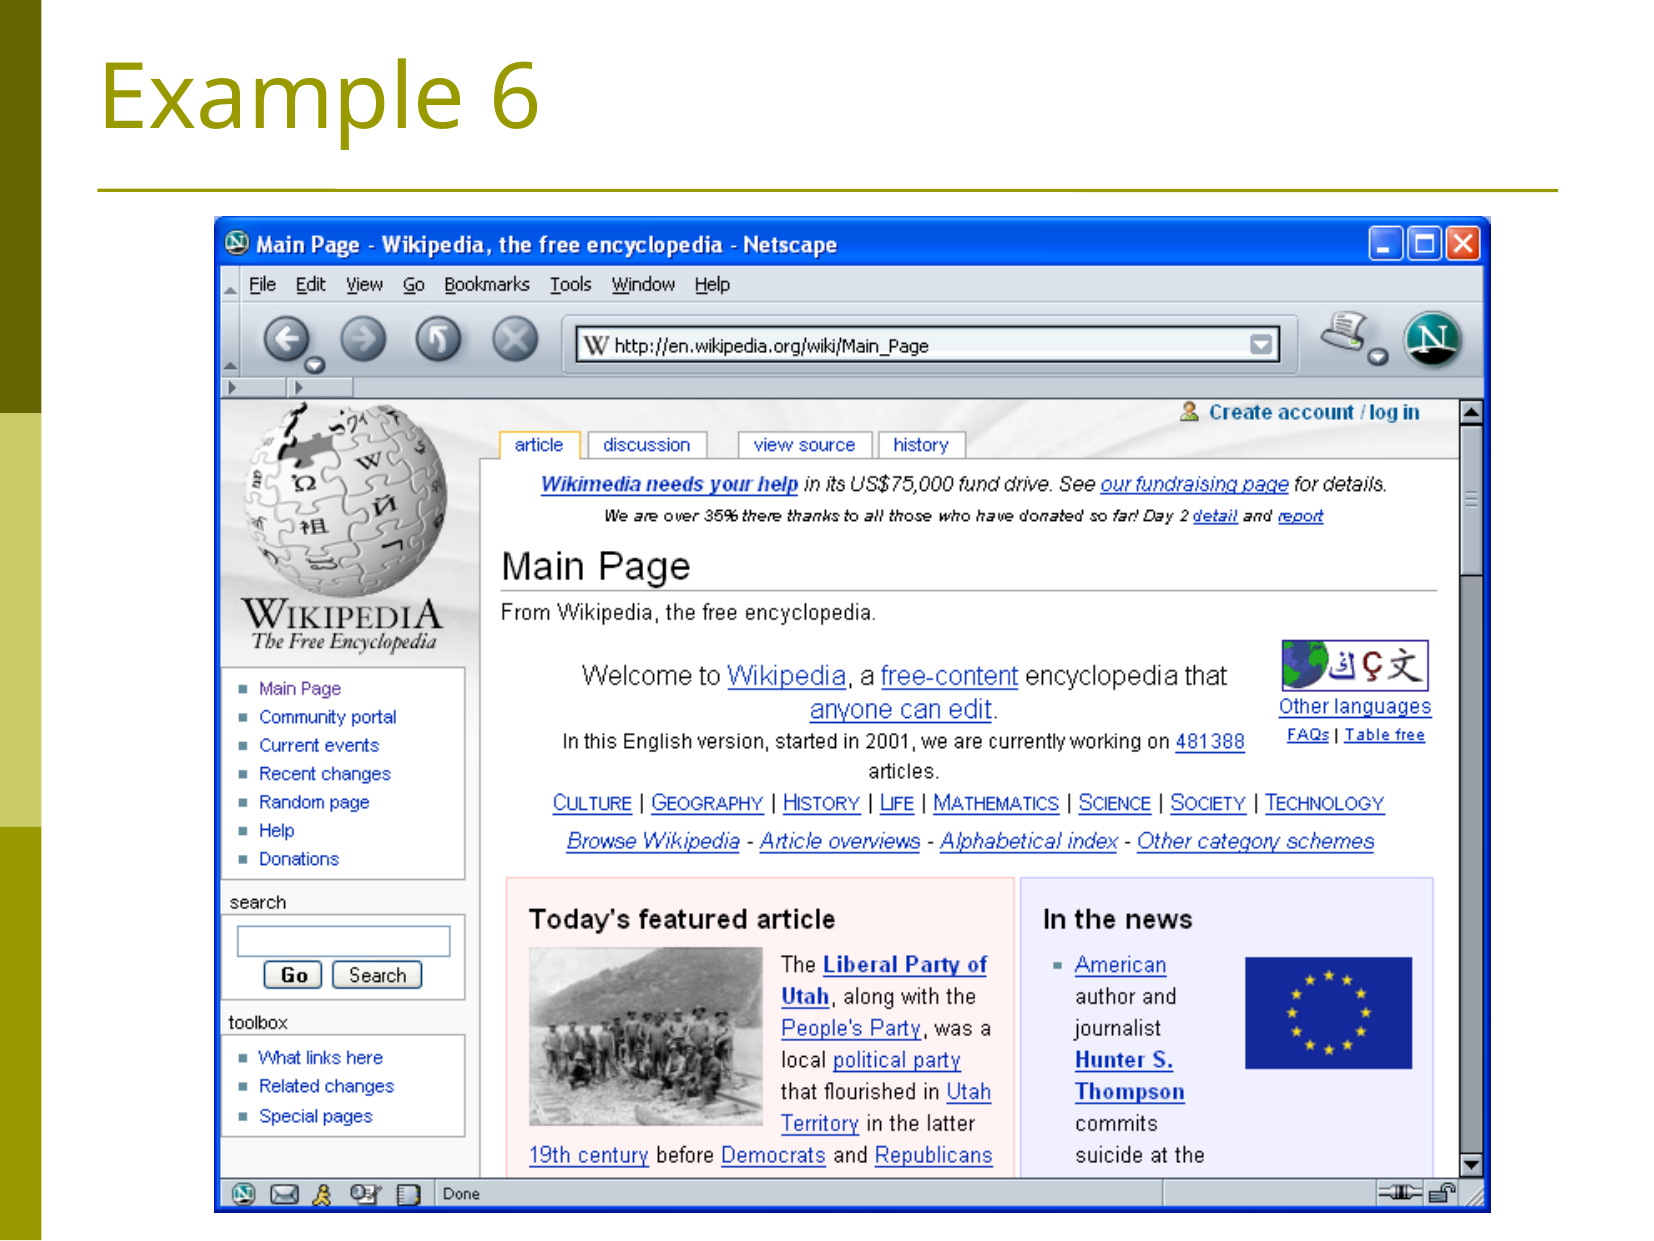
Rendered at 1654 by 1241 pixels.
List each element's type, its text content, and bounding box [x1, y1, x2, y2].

picture [214, 216, 1491, 1213]
title Example 6 [82, 0, 1571, 164]
